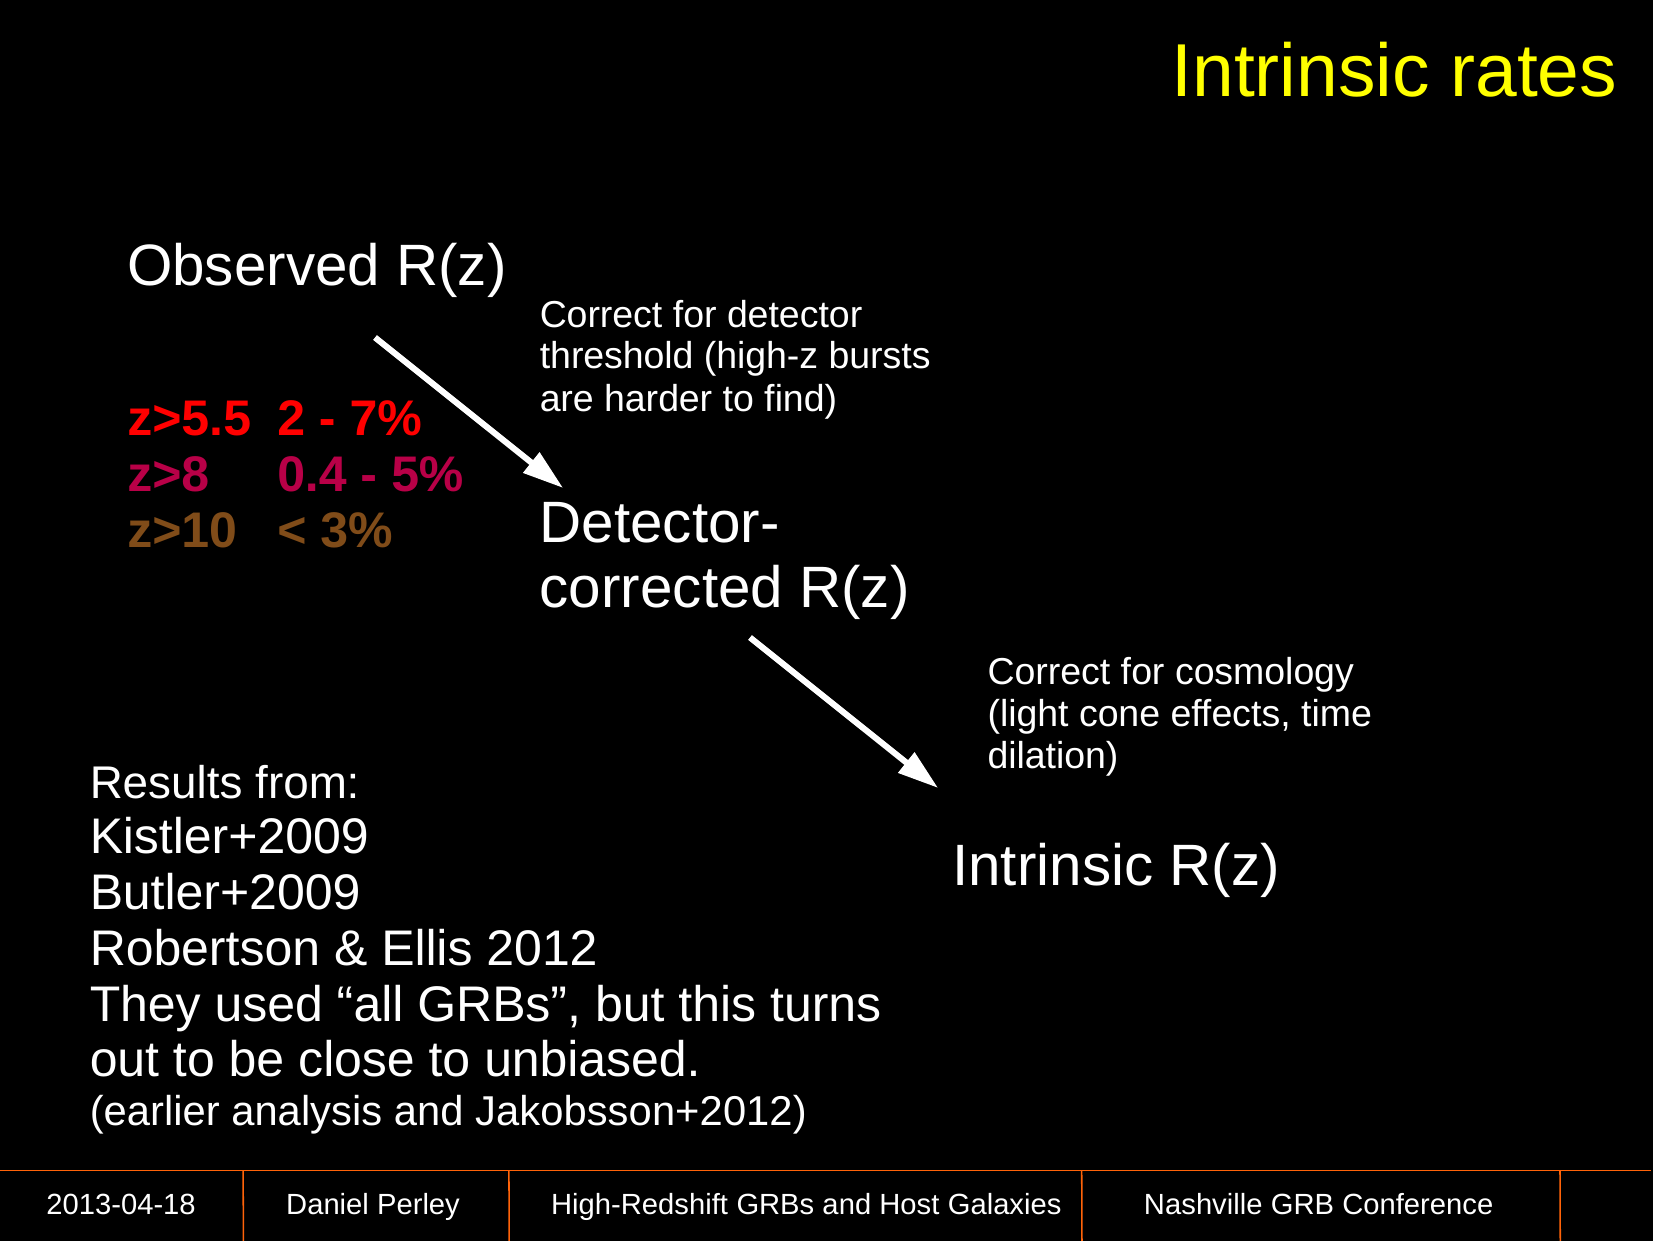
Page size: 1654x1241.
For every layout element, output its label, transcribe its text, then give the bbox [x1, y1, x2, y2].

text_box Correct for cosmology (light cone effects, time dilation) [972, 643, 1423, 785]
text_box Observed R(z) [112, 225, 563, 305]
text_box Results from: Kistler+2009 Butler+2009 Robertson & Ellis 2012 They used “all GRBs”, but this turns out to be close to unbiased. (earlier analysis and Jakobsson+2012) [75, 750, 976, 1142]
text_box z>5.5 2 - 7% z>8 0.4 - 5% z>10 < 3% [112, 383, 488, 566]
text_box Detector-corrected R(z) [525, 482, 976, 628]
text_box Intrinsic R(z) [976, 825, 1388, 905]
title Intrinsic rates [262, 27, 1618, 114]
text_box Correct for detector threshold (high-z bursts are harder to find) [525, 285, 976, 427]
